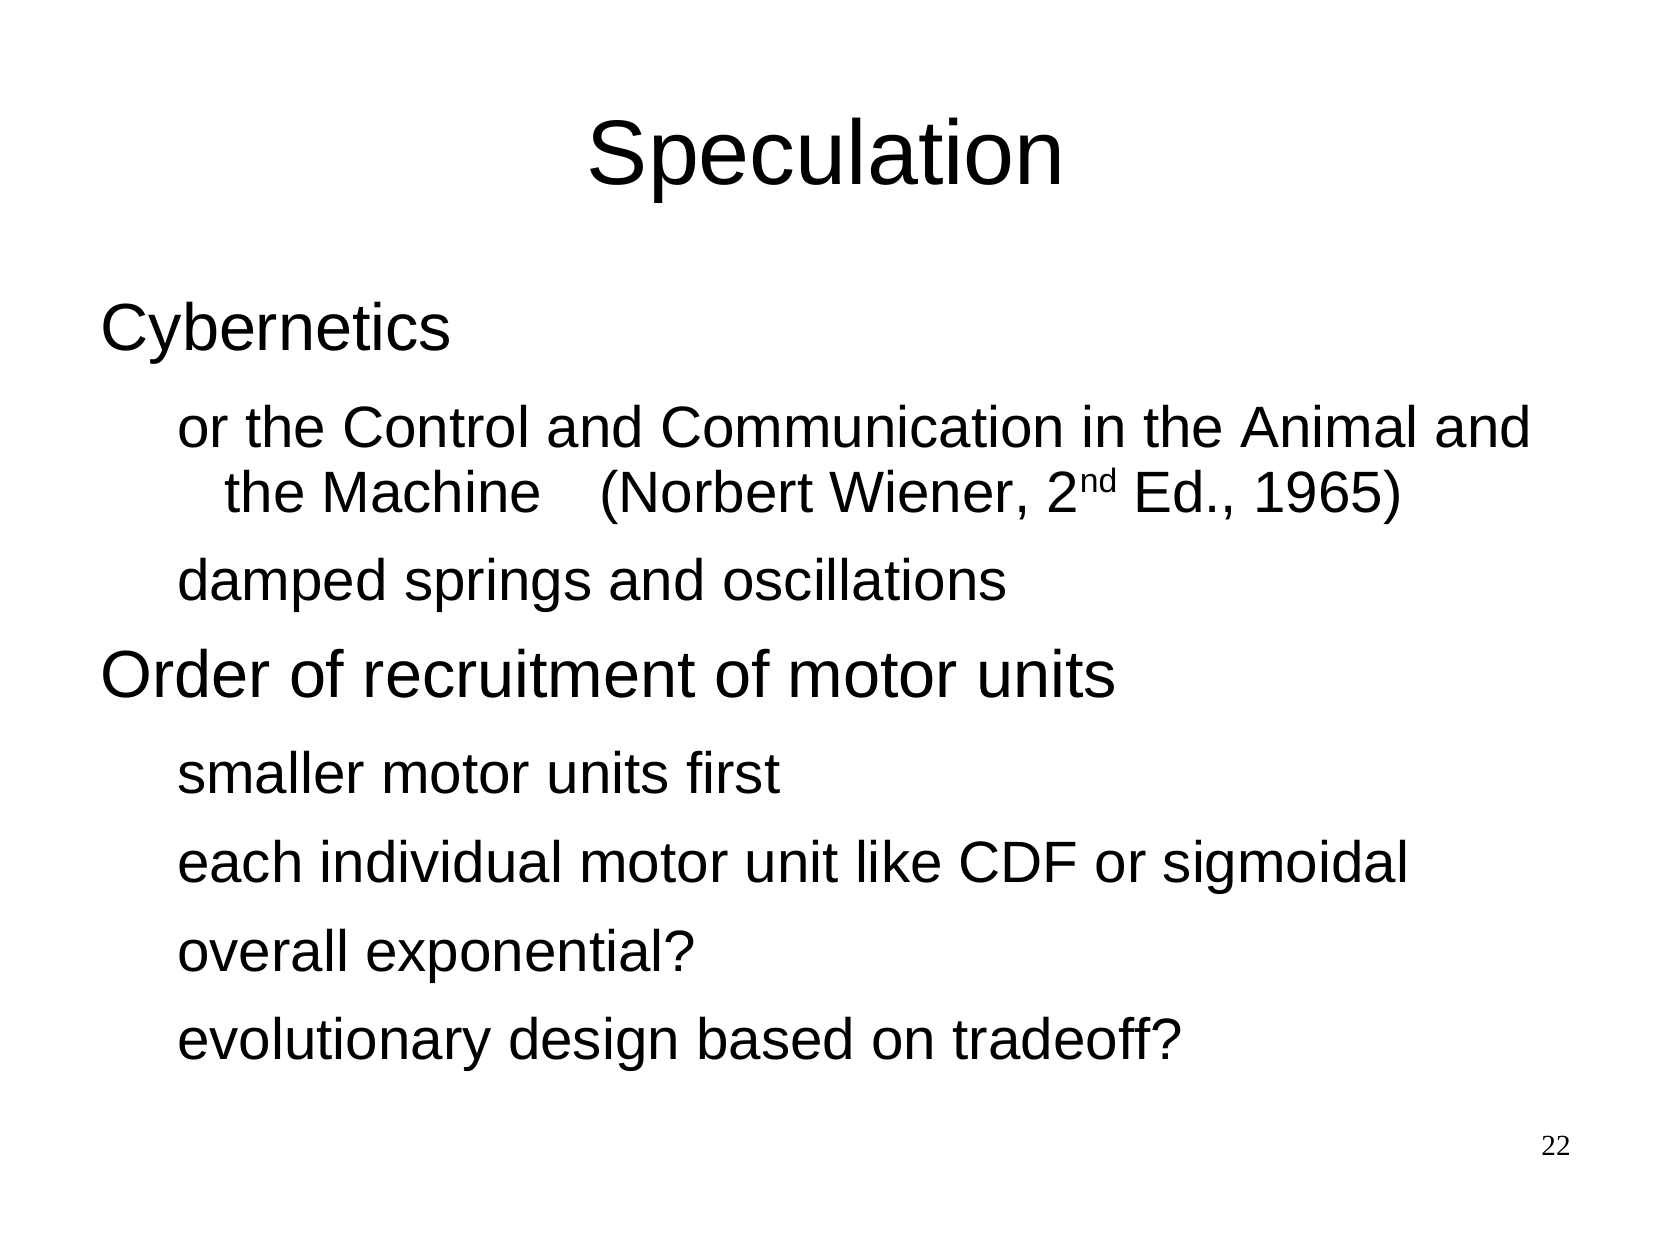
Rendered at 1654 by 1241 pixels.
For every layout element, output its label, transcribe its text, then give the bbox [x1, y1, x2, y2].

title Speculation [82, 49, 1571, 257]
list Cybernetics or the Control and Communication in the Animal and the Machine (Norbert Wiener, 2nd Ed., 1965) damped springs and oscillations Order of recruitment of motor units smaller motor units first each individual motor unit like CDF or sigmoidal overall exponential? evolutionary design based on tradeoff? [82, 290, 1571, 1109]
